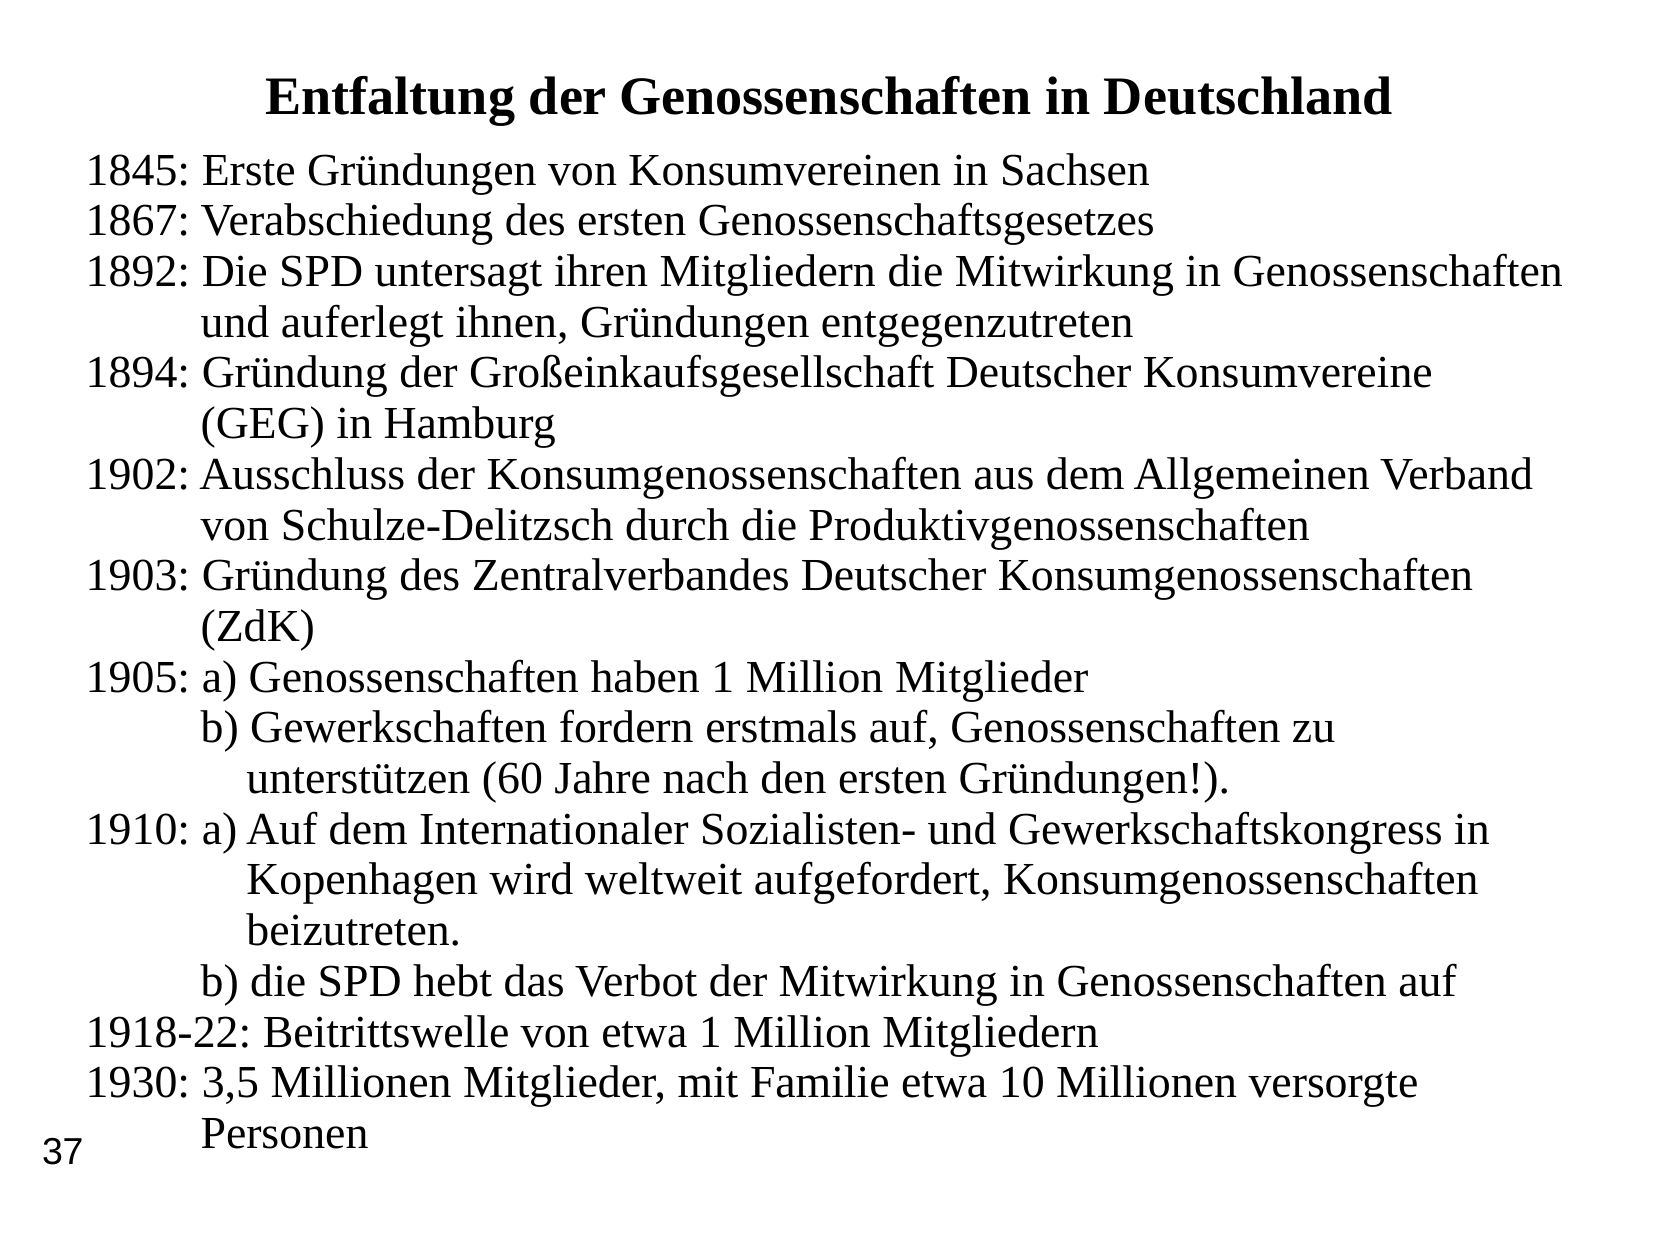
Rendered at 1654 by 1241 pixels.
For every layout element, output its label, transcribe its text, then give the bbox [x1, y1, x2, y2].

text_box Entfaltung der Genossenschaften in Deutschland 1845: Erste Gründungen von Konsumvereinen in Sachsen 1867: Verabschiedung des ersten Genossenschaftsgesetzes 1892: Die SPD untersagt ihren Mitgliedern die Mitwirkung in Genossenschaften und auferlegt ihnen, Gründungen entgegenzutreten 1894: Gründung der Großeinkaufsgesellschaft Deutscher Konsumvereine (GEG) in Hamburg 1902: Ausschluss der Konsumgenossenschaften aus dem Allgemeinen Verband von Schulze-Delitzsch durch die Produktivgenossenschaften 1903: Gründung des Zentralverbandes Deutscher Konsumgenossenschaften (ZdK) 1905: a) Genossenschaften haben 1 Million Mitglieder b) Gewerkschaften fordern erstmals auf, Genossenschaften zu unterstützen (60 Jahre nach den ersten Gründungen!). 1910: a) Auf dem Internationaler Sozialisten- und Gewerkschaftskongress in Kopenhagen wird weltweit aufgefordert, Konsumgenossenschaften beizutreten. b) die SPD hebt das Verbot der Mitwirkung in Genossenschaften auf 1918-22: Beitrittswelle von etwa 1 Million Mitgliedern 1930: 3,5 Millionen Mitglieder, mit Familie etwa 10 Millionen versorgte Personen [70, 59, 1589, 1167]
text_box <Nummer> [27, 1122, 245, 1193]
